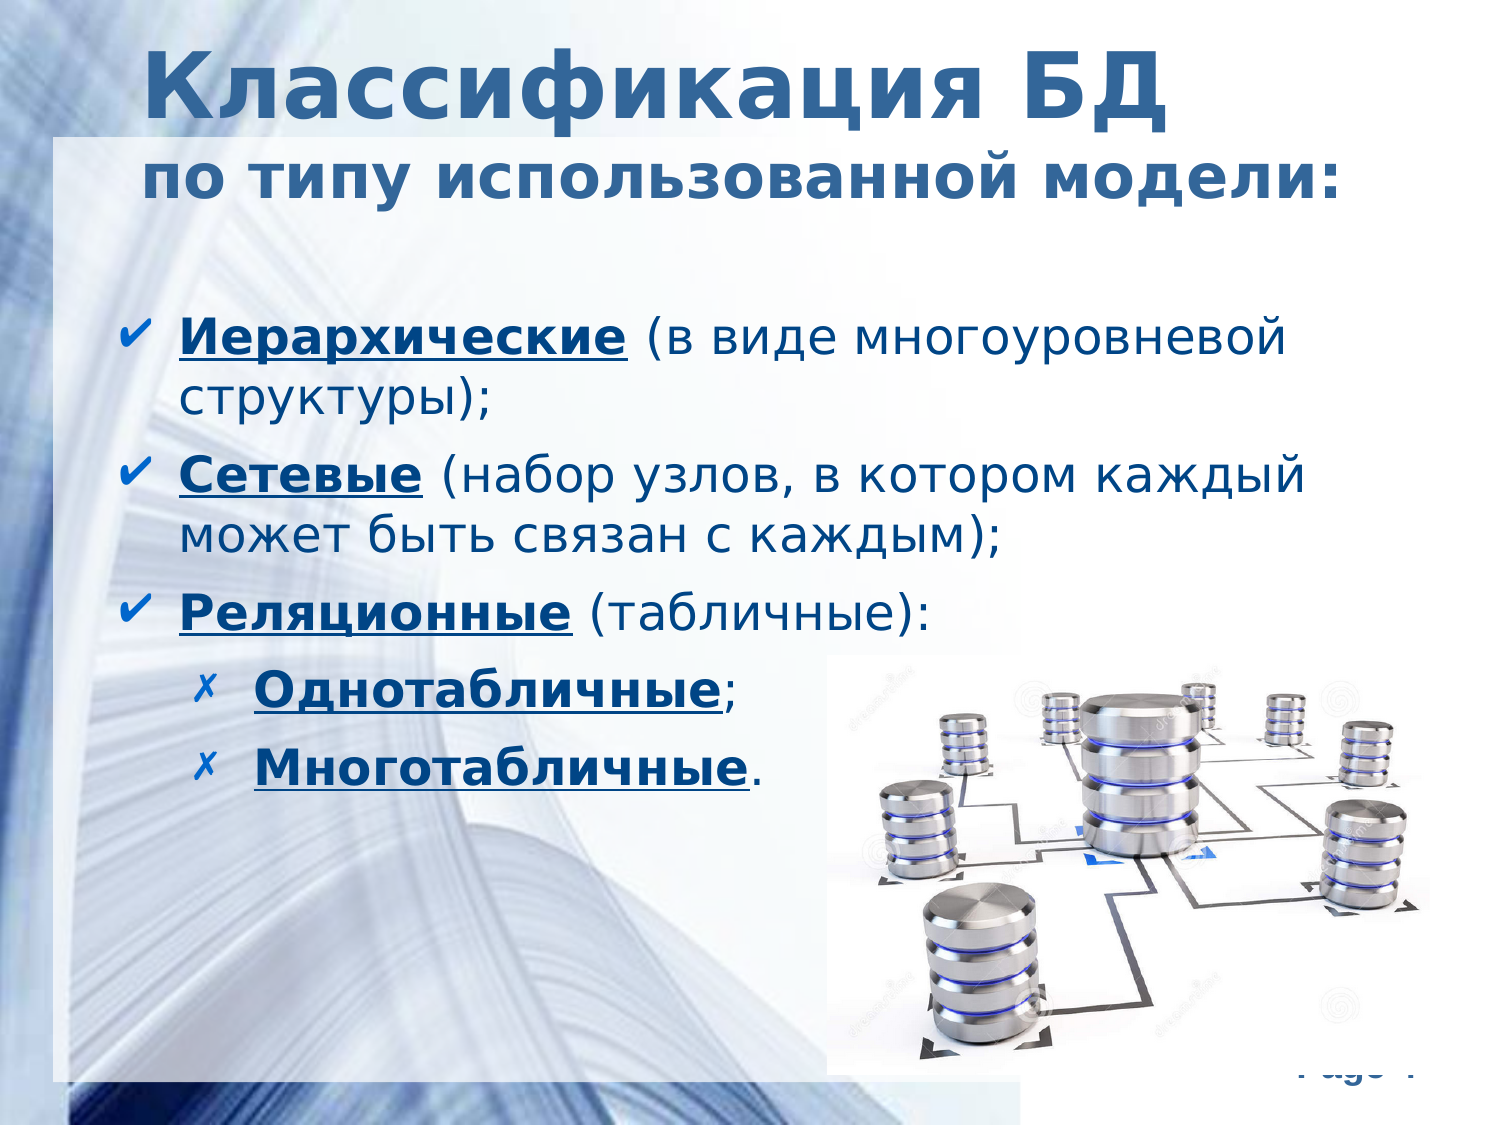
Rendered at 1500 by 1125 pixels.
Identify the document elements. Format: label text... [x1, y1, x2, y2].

text_box Классификация БД по типу использованной модели: [126, 19, 1360, 219]
text_box Иерархические (в виде многоуровневой структуры); Сетевые (набор узлов, в котором каждый может быть связан с каждым); Реляционные (табличные): Однотабличные; Многотабличные. [104, 236, 1418, 643]
picture [0, 0, 1500, 1125]
